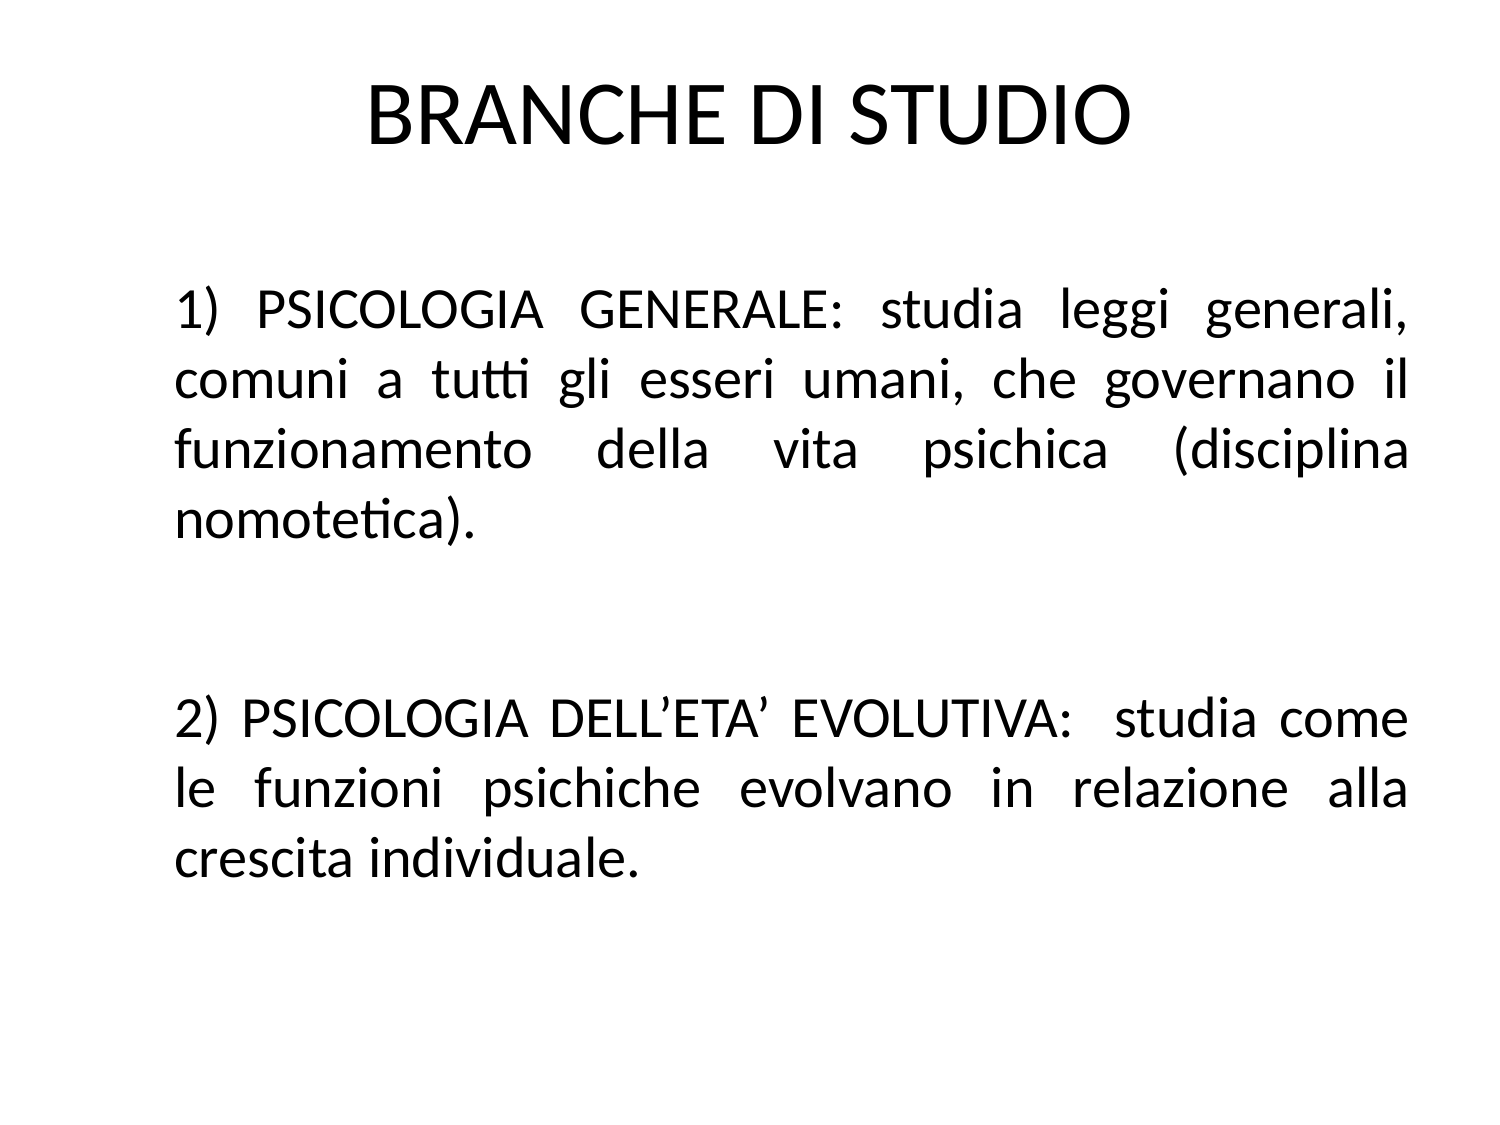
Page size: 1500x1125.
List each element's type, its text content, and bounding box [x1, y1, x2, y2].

list 1) PSICOLOGIA GENERALE: studia leggi generali, comuni a tutti gli esseri umani, che governano il funzionamento della vita psichica (disciplina nomotetica). 2) PSICOLOGIA DELL’ETA’ EVOLUTIVA: studia come le funzioni psichiche evolvano in relazione alla crescita individuale. [75, 262, 1425, 1005]
title BRANCHE DI STUDIO [75, 45, 1425, 233]
